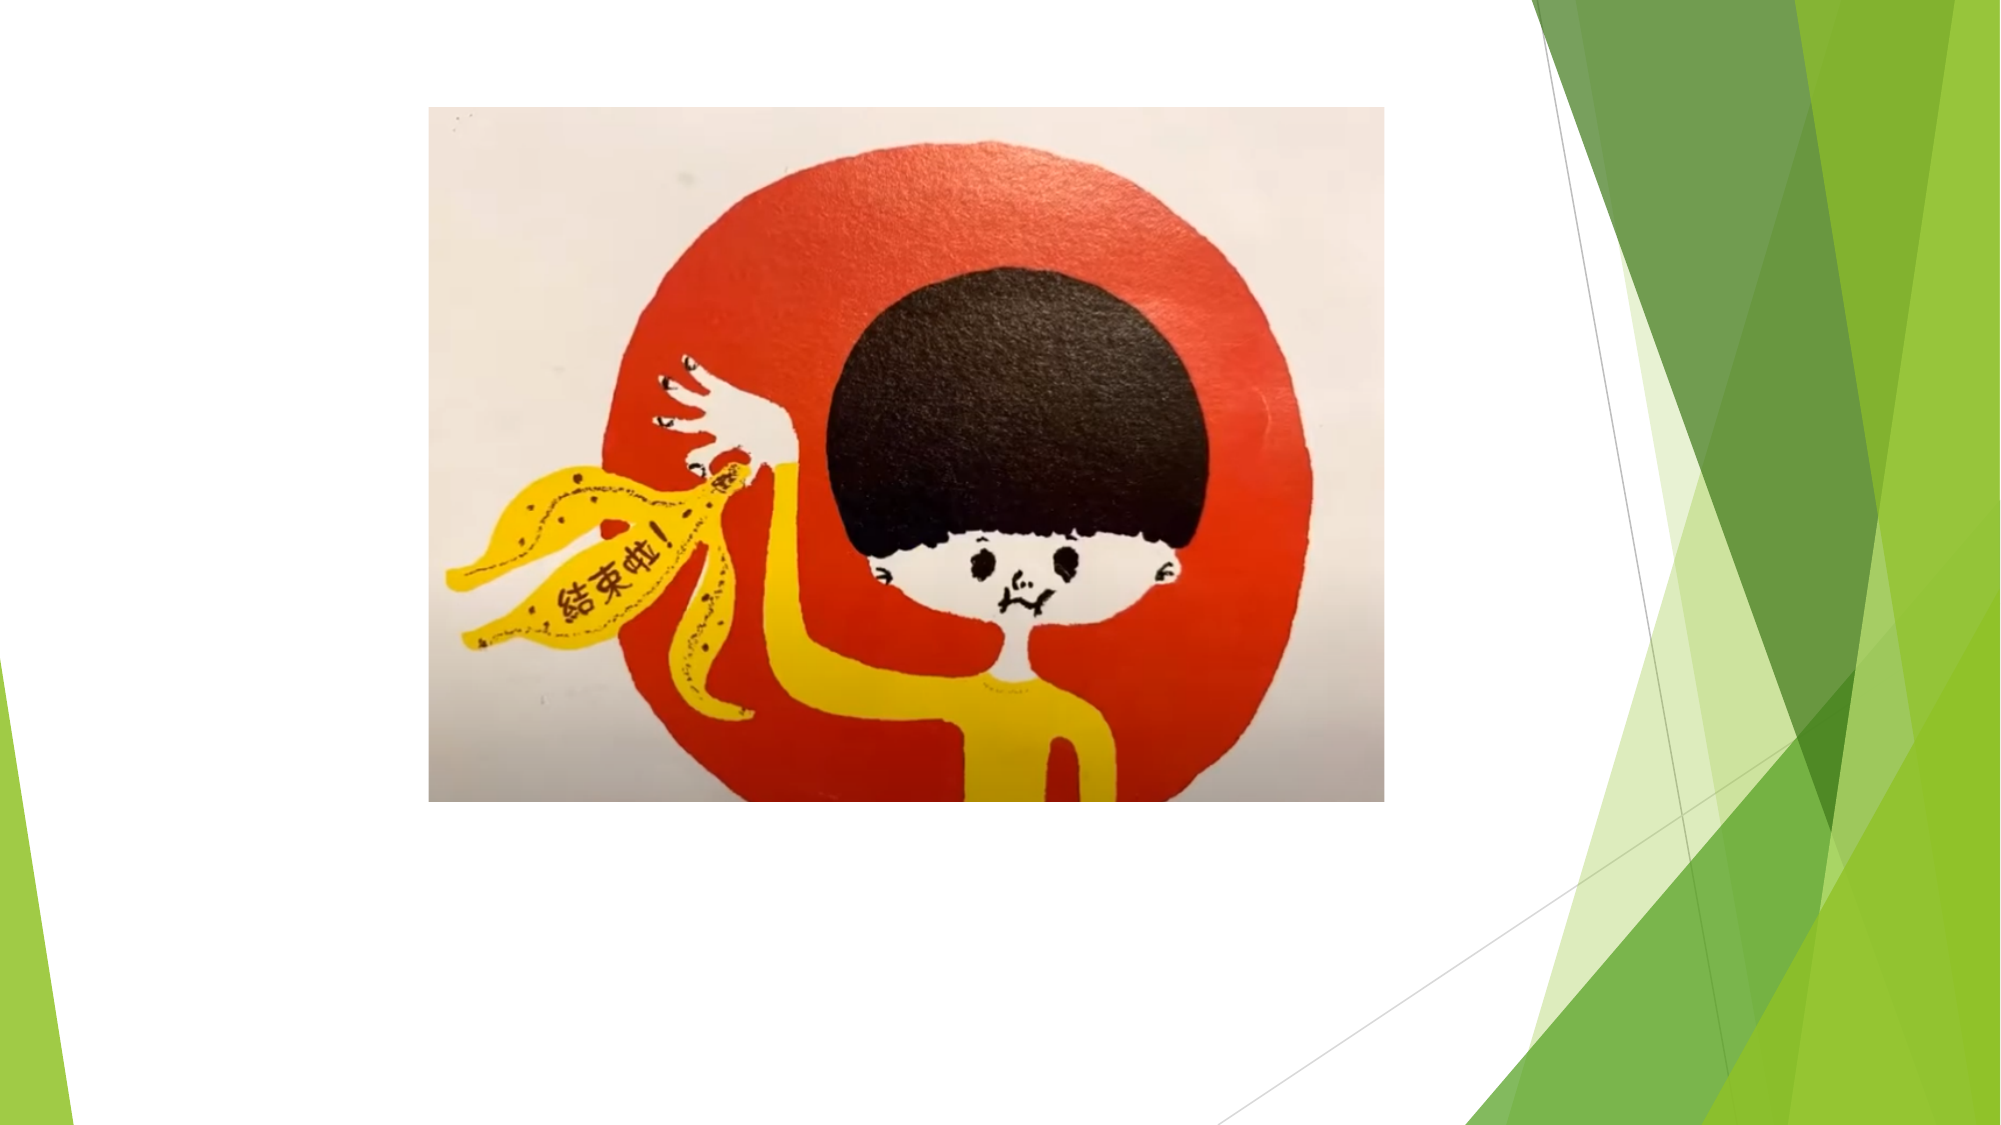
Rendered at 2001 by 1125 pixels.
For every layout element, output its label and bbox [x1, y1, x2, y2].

picture [428, 107, 1385, 802]
